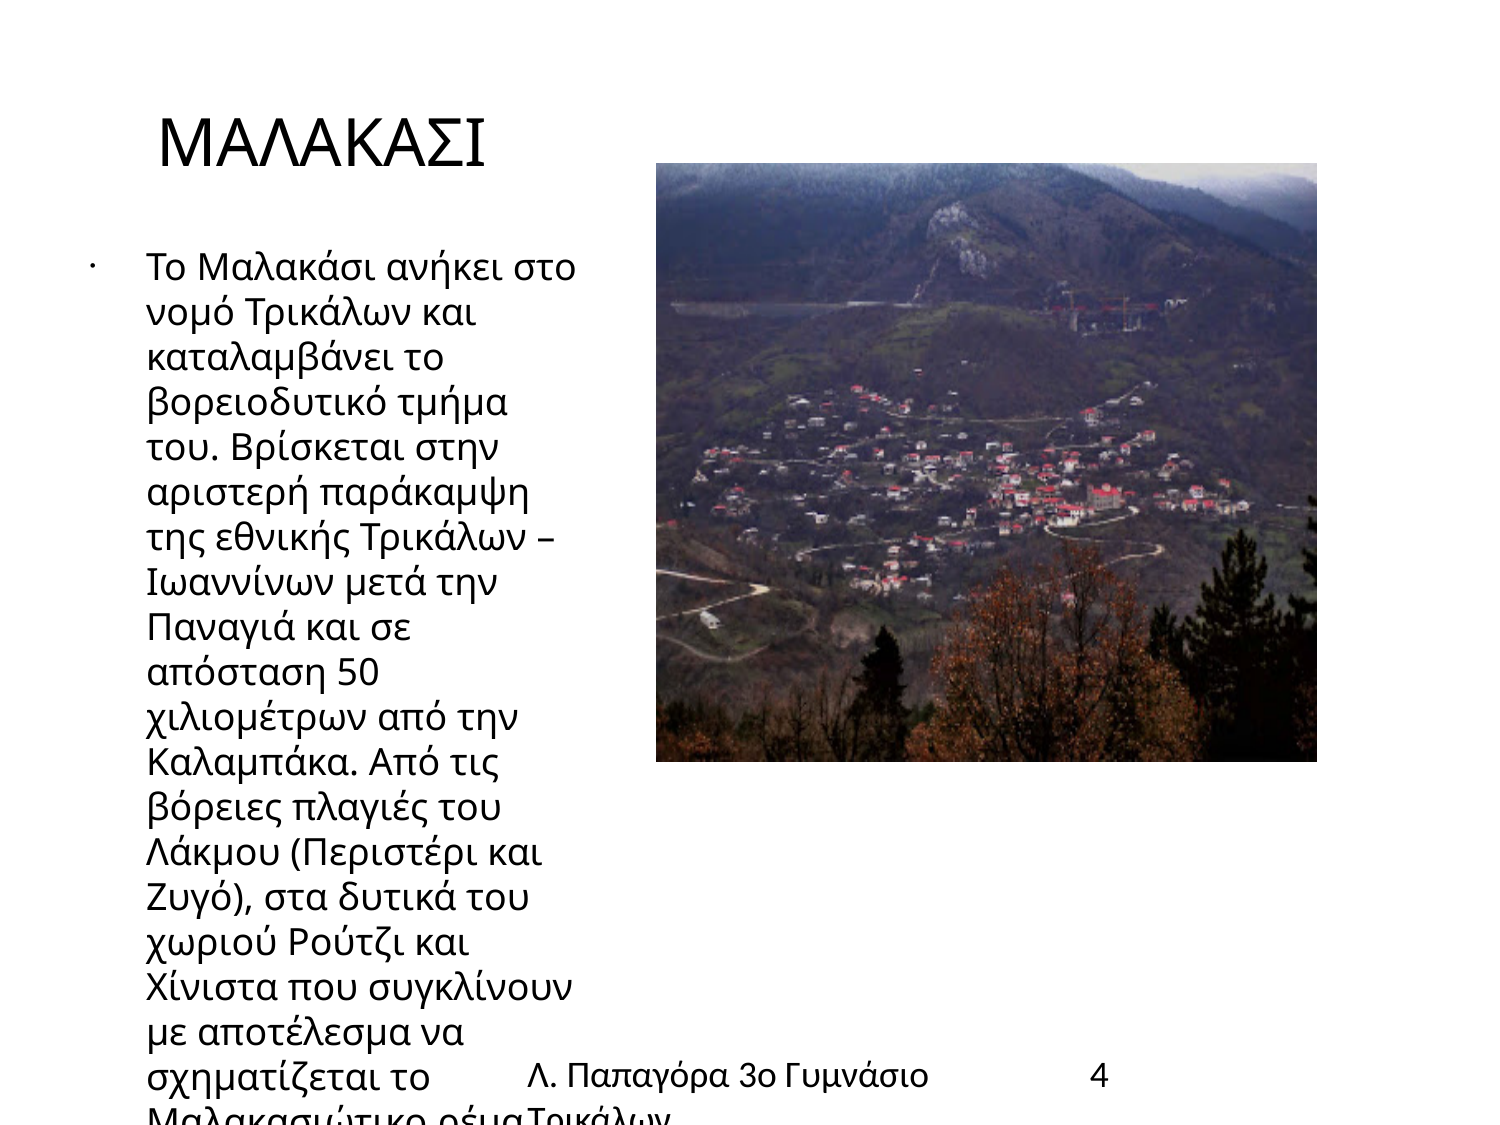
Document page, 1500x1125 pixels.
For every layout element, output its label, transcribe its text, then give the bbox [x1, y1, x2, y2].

picture [656, 163, 1317, 762]
title ΜΑΛΑΚΑΣΙ [75, 44, 569, 235]
slide_number <αριθμός> [1074, 1042, 1425, 1103]
list Το Μαλακάσι ανήκει στο νομό Τρικάλων και καταλαμβάνει το βορειοδυτικό τμήμα του. Βρίσκεται στην αριστερή παράκαμψη της εθνικής Τρικάλων – Ιωαννίνων μετά την Παναγιά και σε απόσταση 50 χιλιομέτρων από την Καλαμπάκα. Από τις βόρειες πλαγιές του Λάκμου (Περιστέρι και Ζυγό), στα δυτικά του χωριού Ρούτζι και Χίνιστα που συγκλίνουν με αποτέλεσμα να σχηματίζεται το Μαλακασιώτικο ρέμα (έτσι ονομάζεται το πρώτο κομμάτι του Πηνειού ποταμού). [75, 235, 598, 1067]
footer Λ. Παπαγόρα 3ο Γυμνάσιο Τρικάλων [512, 1042, 988, 1103]
